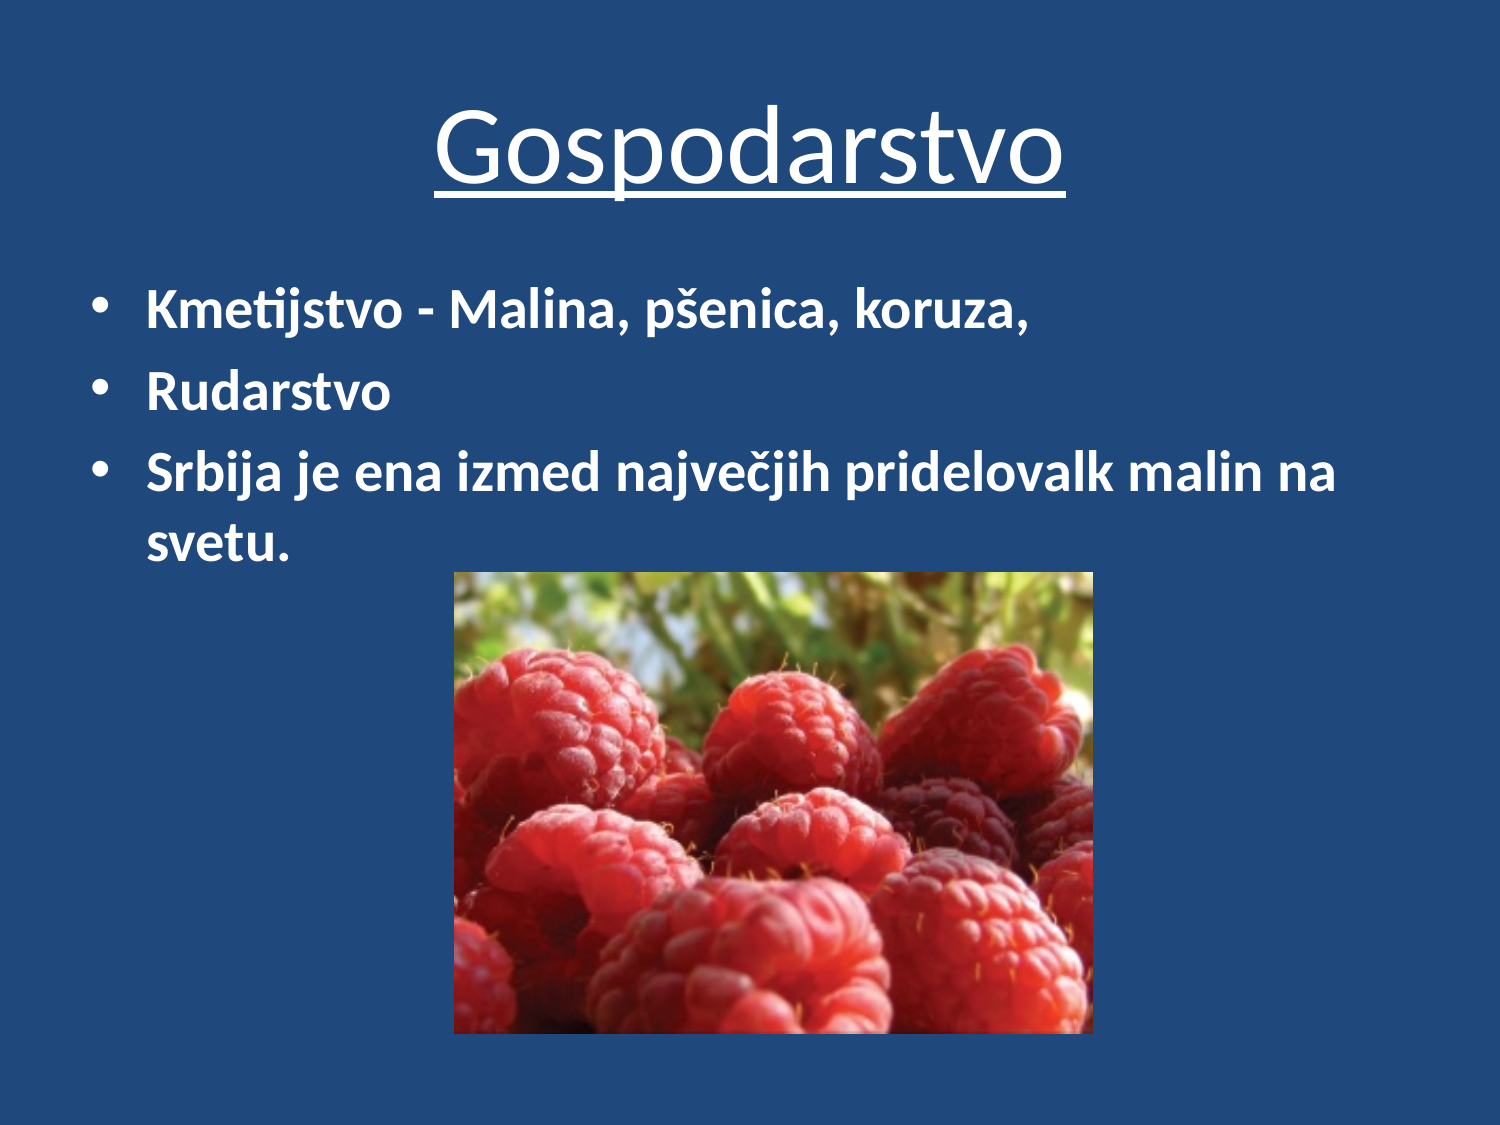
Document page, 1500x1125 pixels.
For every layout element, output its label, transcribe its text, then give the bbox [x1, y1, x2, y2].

title Gospodarstvo [75, 45, 1425, 233]
picture [454, 572, 1093, 1034]
list Kmetijstvo - Malina, pšenica, koruza, Rudarstvo Srbija je ena izmed največjih pridelovalk malin na svetu. [75, 262, 1425, 1005]
